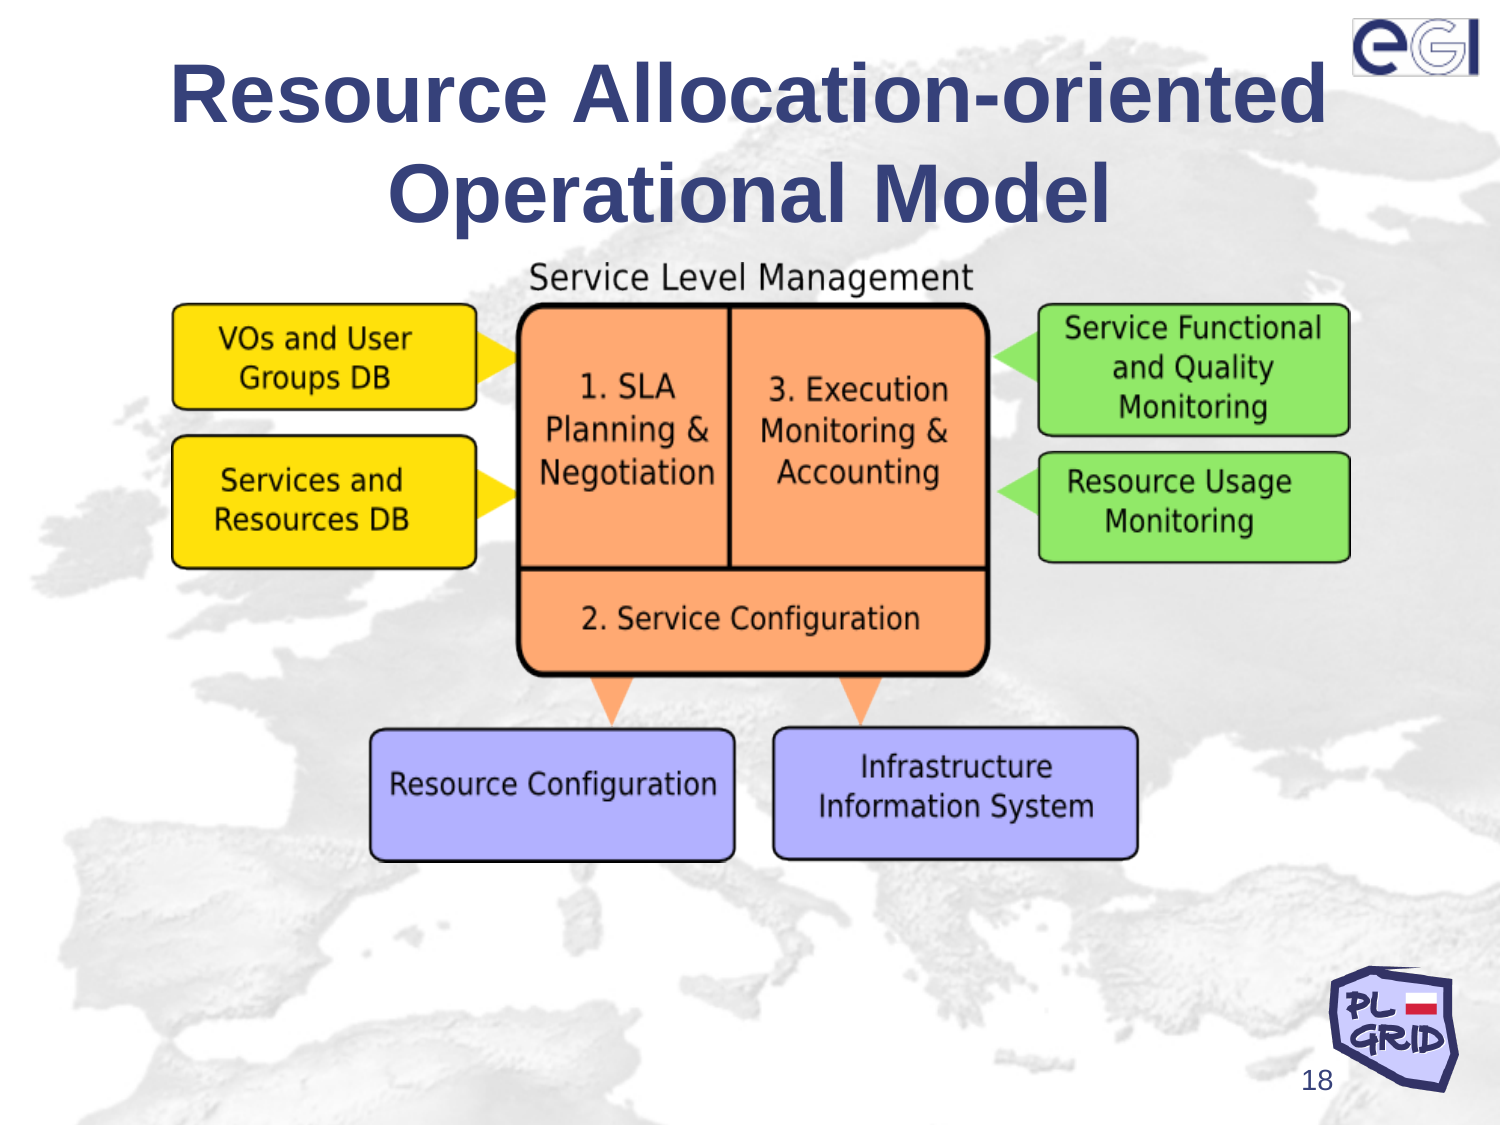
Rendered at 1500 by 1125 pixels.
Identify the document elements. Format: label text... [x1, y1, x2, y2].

picture [0, 0, 1500, 1125]
title Resource Allocation-oriented Operational Model [75, 13, 1426, 265]
